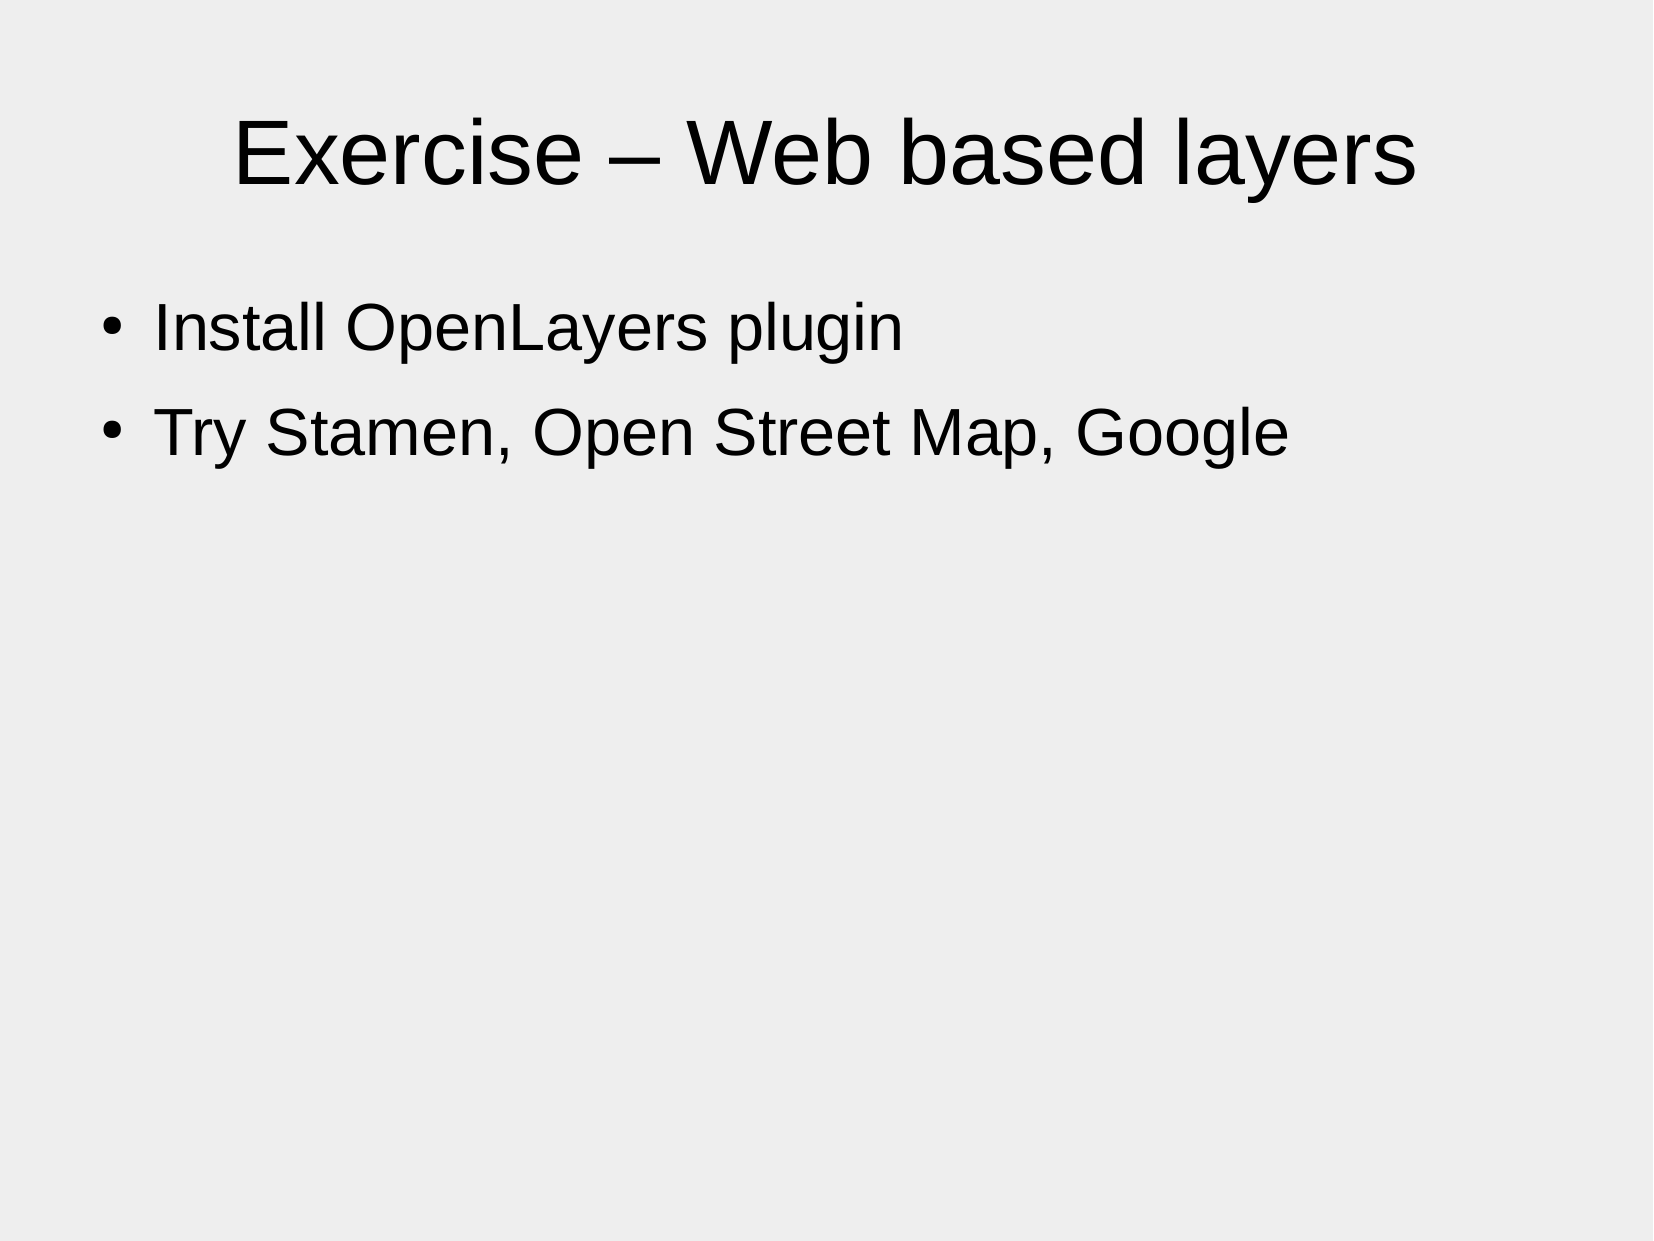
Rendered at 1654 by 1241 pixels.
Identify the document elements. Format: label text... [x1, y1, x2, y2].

title Exercise – Web based layers [82, 49, 1571, 257]
list Install OpenLayers plugin Try Stamen, Open Street Map, Google [82, 290, 1571, 1010]
